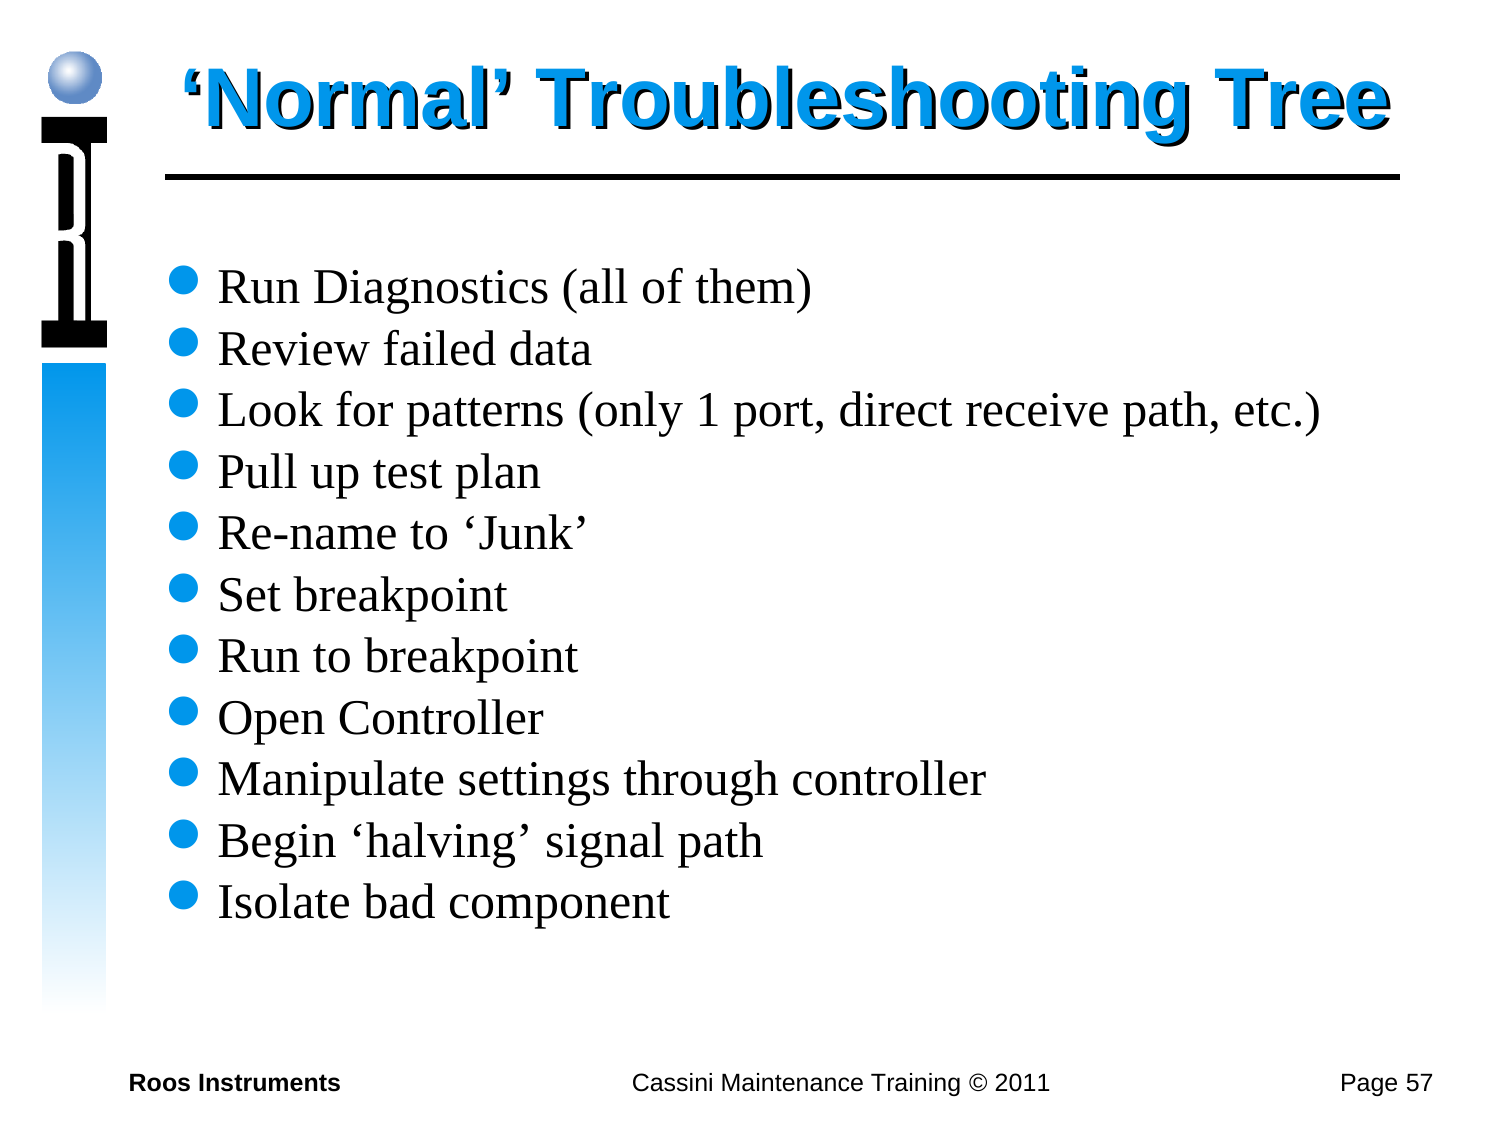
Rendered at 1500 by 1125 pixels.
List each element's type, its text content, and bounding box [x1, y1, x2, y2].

title ‘Normal’ Troubleshooting Tree [165, 43, 1441, 152]
list Run Diagnostics (all of them) Review failed data Look for patterns (only 1 port, direct receive path, etc.) Pull up test plan Re-name to ‘Junk’ Set breakpoint Run to breakpoint Open Controller Manipulate settings through controller Begin ‘halving’ signal path Isolate bad component [150, 251, 1426, 1022]
